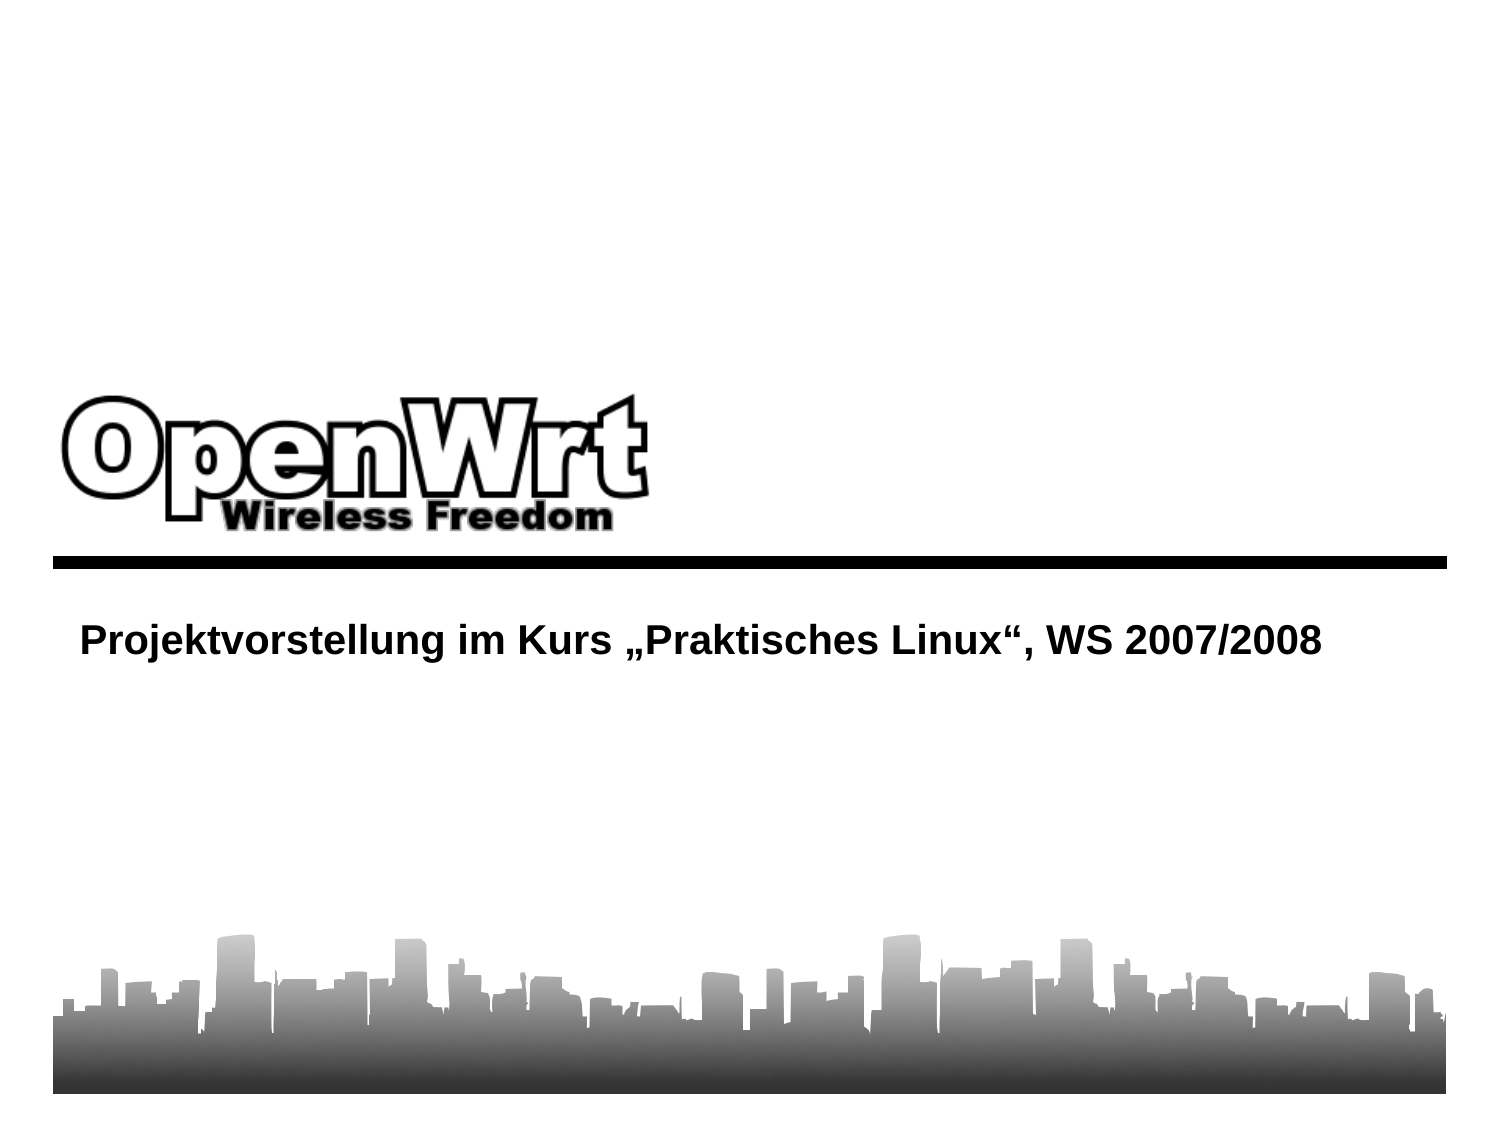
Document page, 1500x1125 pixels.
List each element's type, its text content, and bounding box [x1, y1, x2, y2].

picture [53, 385, 657, 539]
picture [53, 915, 1447, 1094]
subtitle Projektvorstellung im Kurs „Praktisches Linux“, WS 2007/2008 [64, 609, 1447, 677]
